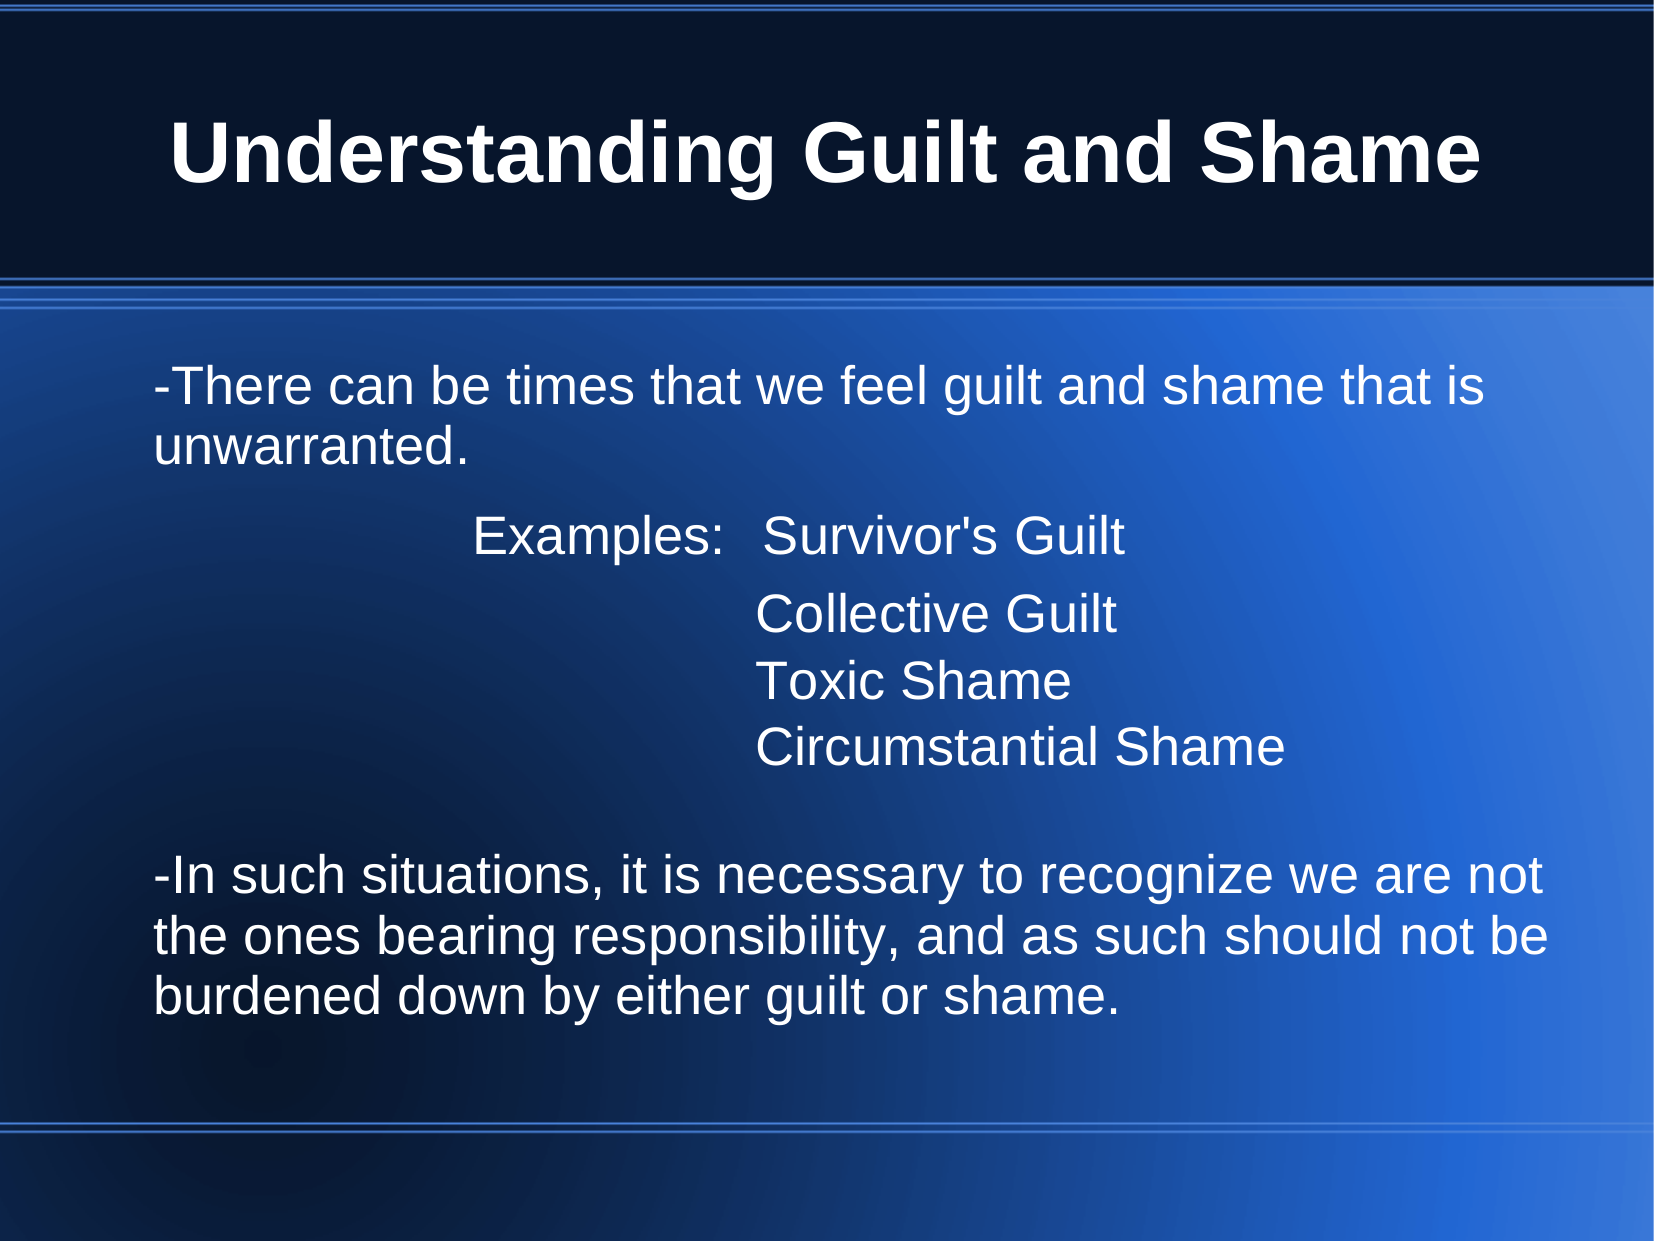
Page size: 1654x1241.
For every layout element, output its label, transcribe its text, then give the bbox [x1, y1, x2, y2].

title Understanding Guilt and Shame [82, 49, 1571, 257]
list -There can be times that we feel guilt and shame that is unwarranted. Examples: Survivor's Guilt Collective Guilt Toxic Shame Circumstantial Shame -In such situations, it is necessary to recognize we are not the ones bearing responsibility, and as such should not be burdened down by either guilt or shame. [82, 355, 1571, 1117]
picture [0, 0, 1654, 1241]
